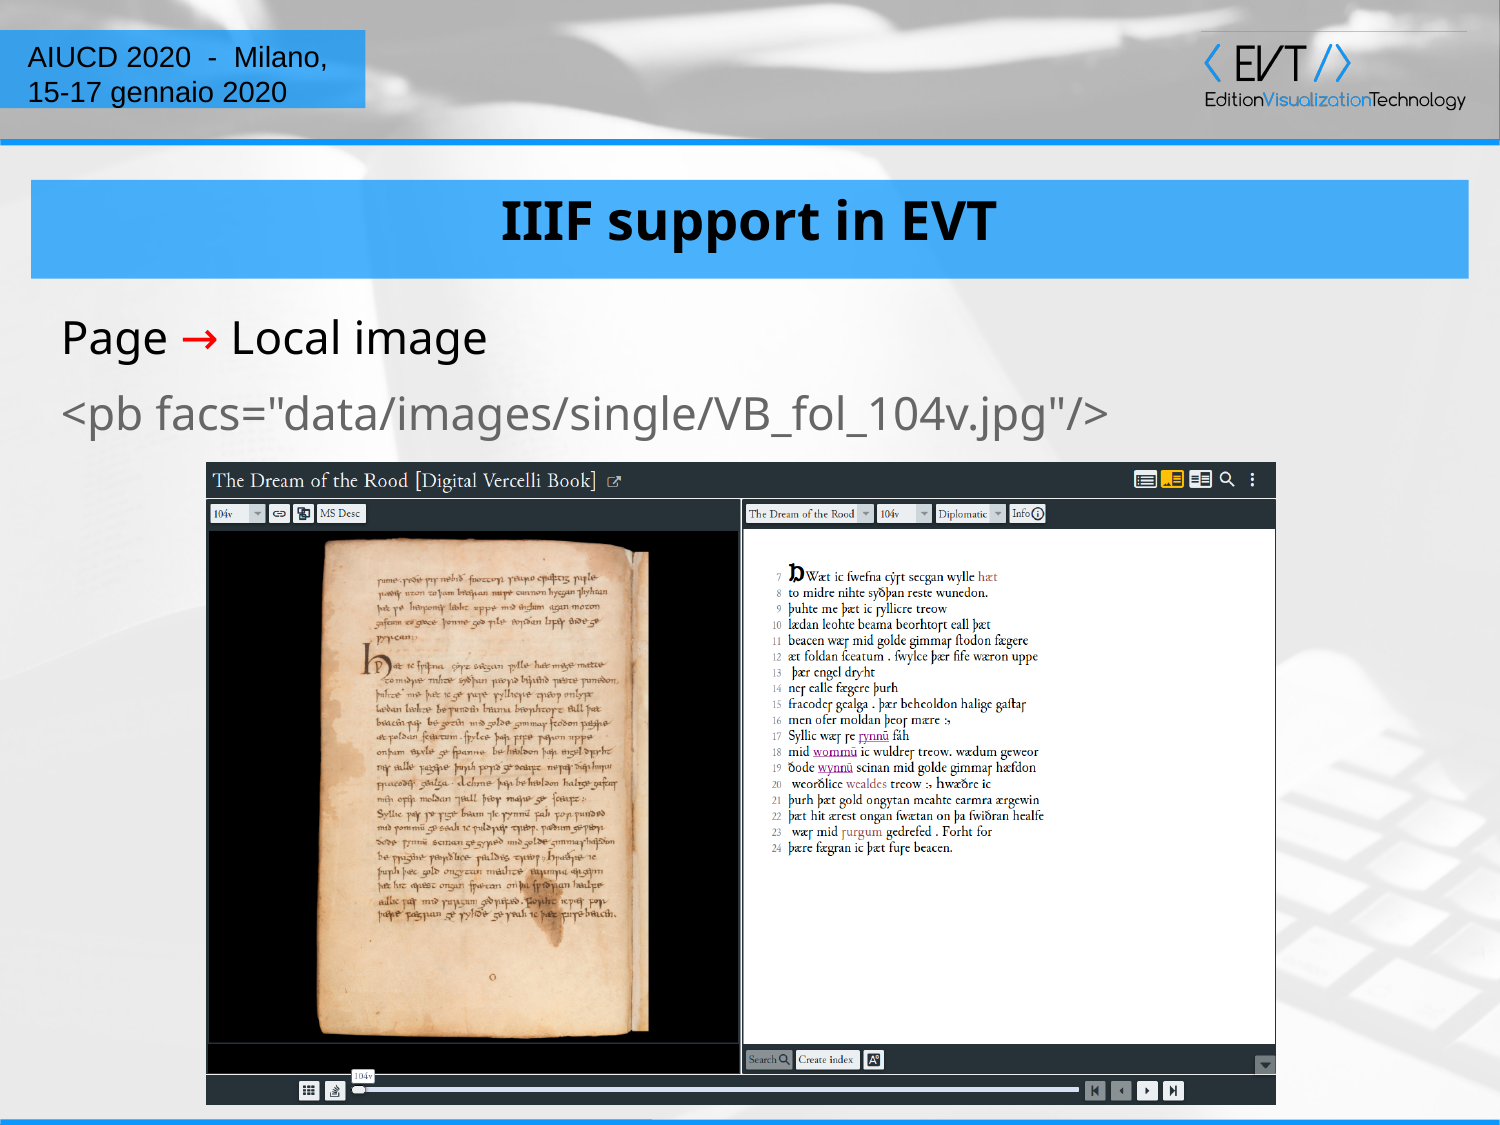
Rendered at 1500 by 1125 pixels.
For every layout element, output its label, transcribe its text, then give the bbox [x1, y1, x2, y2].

text_box refers to www.ancientwisdoms.ac.uk/media/ontology/sawsOntology.owl#refersTo [0, 30, 366, 109]
title IIIF support in EVT [31, 176, 1469, 276]
picture [206, 462, 1276, 1105]
picture [1201, 31, 1467, 112]
list Page → Local image <pb facs="data/images/single/VB_fol_104v.jpg"/> [51, 299, 1436, 449]
